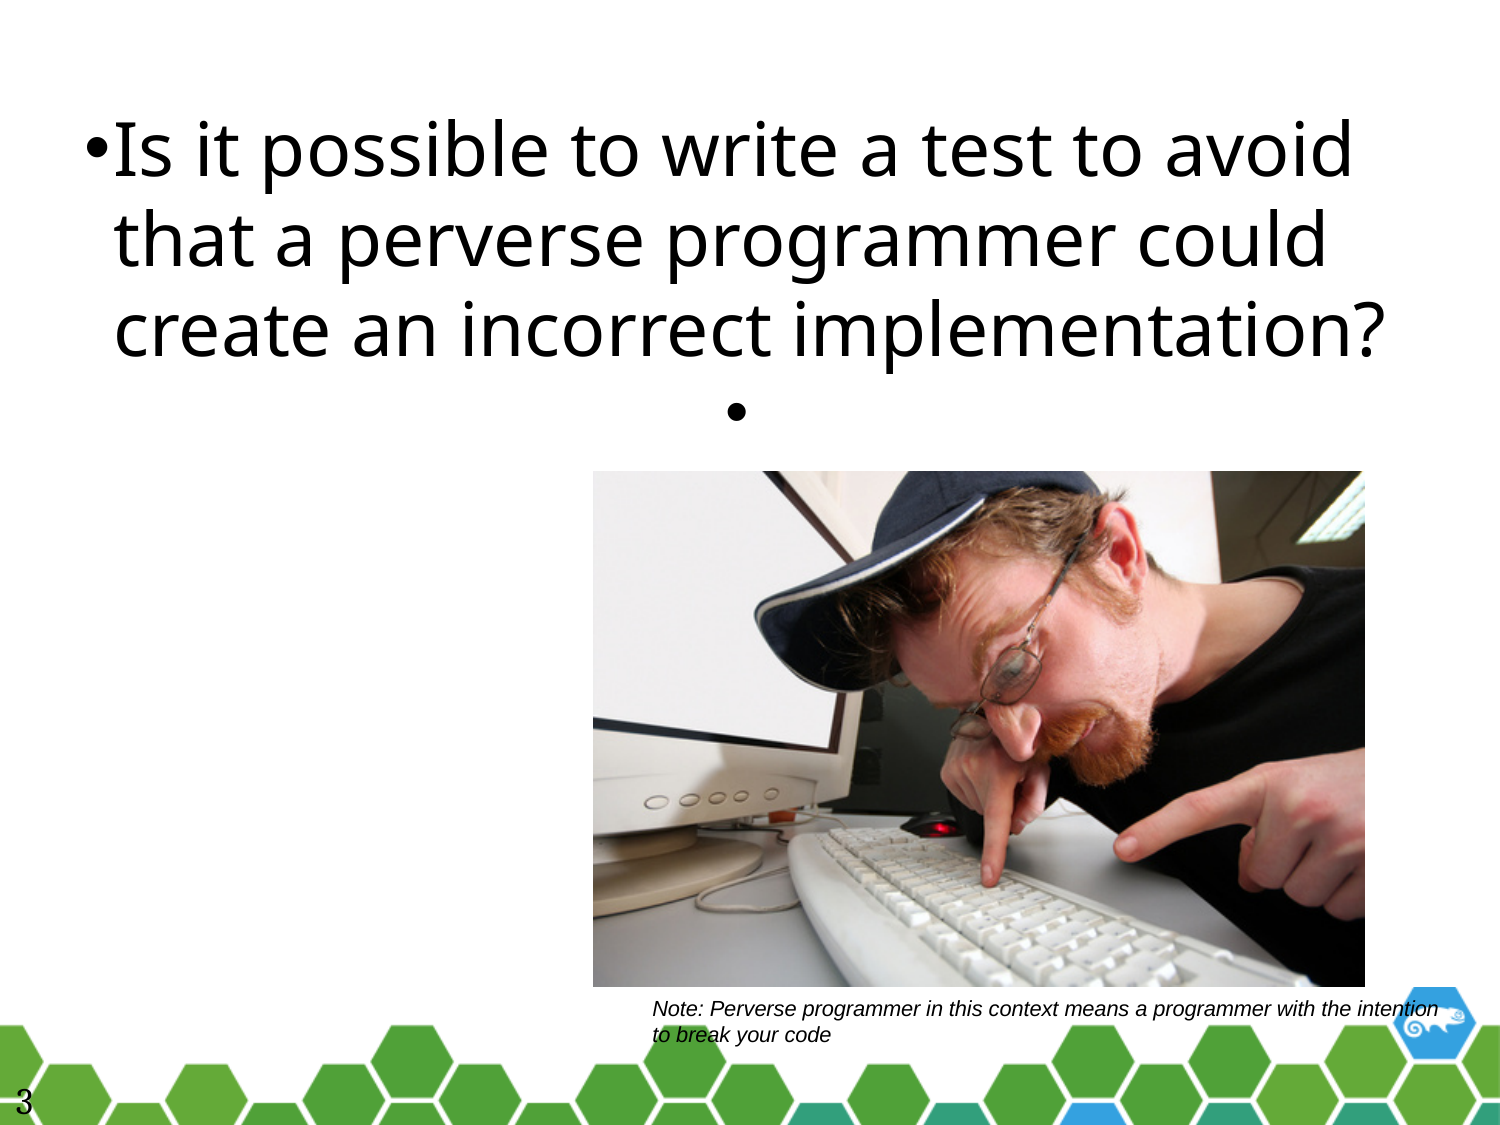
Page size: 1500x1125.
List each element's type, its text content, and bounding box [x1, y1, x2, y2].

picture [0, 471, 1500, 1125]
text_box Is it possible to write a test to avoid that a perverse programmer could create an incorrect implementation? [85, 101, 1411, 755]
text_box Note: Perverse programmer in this context means a programmer with the intention to break your code [637, 986, 1459, 1053]
